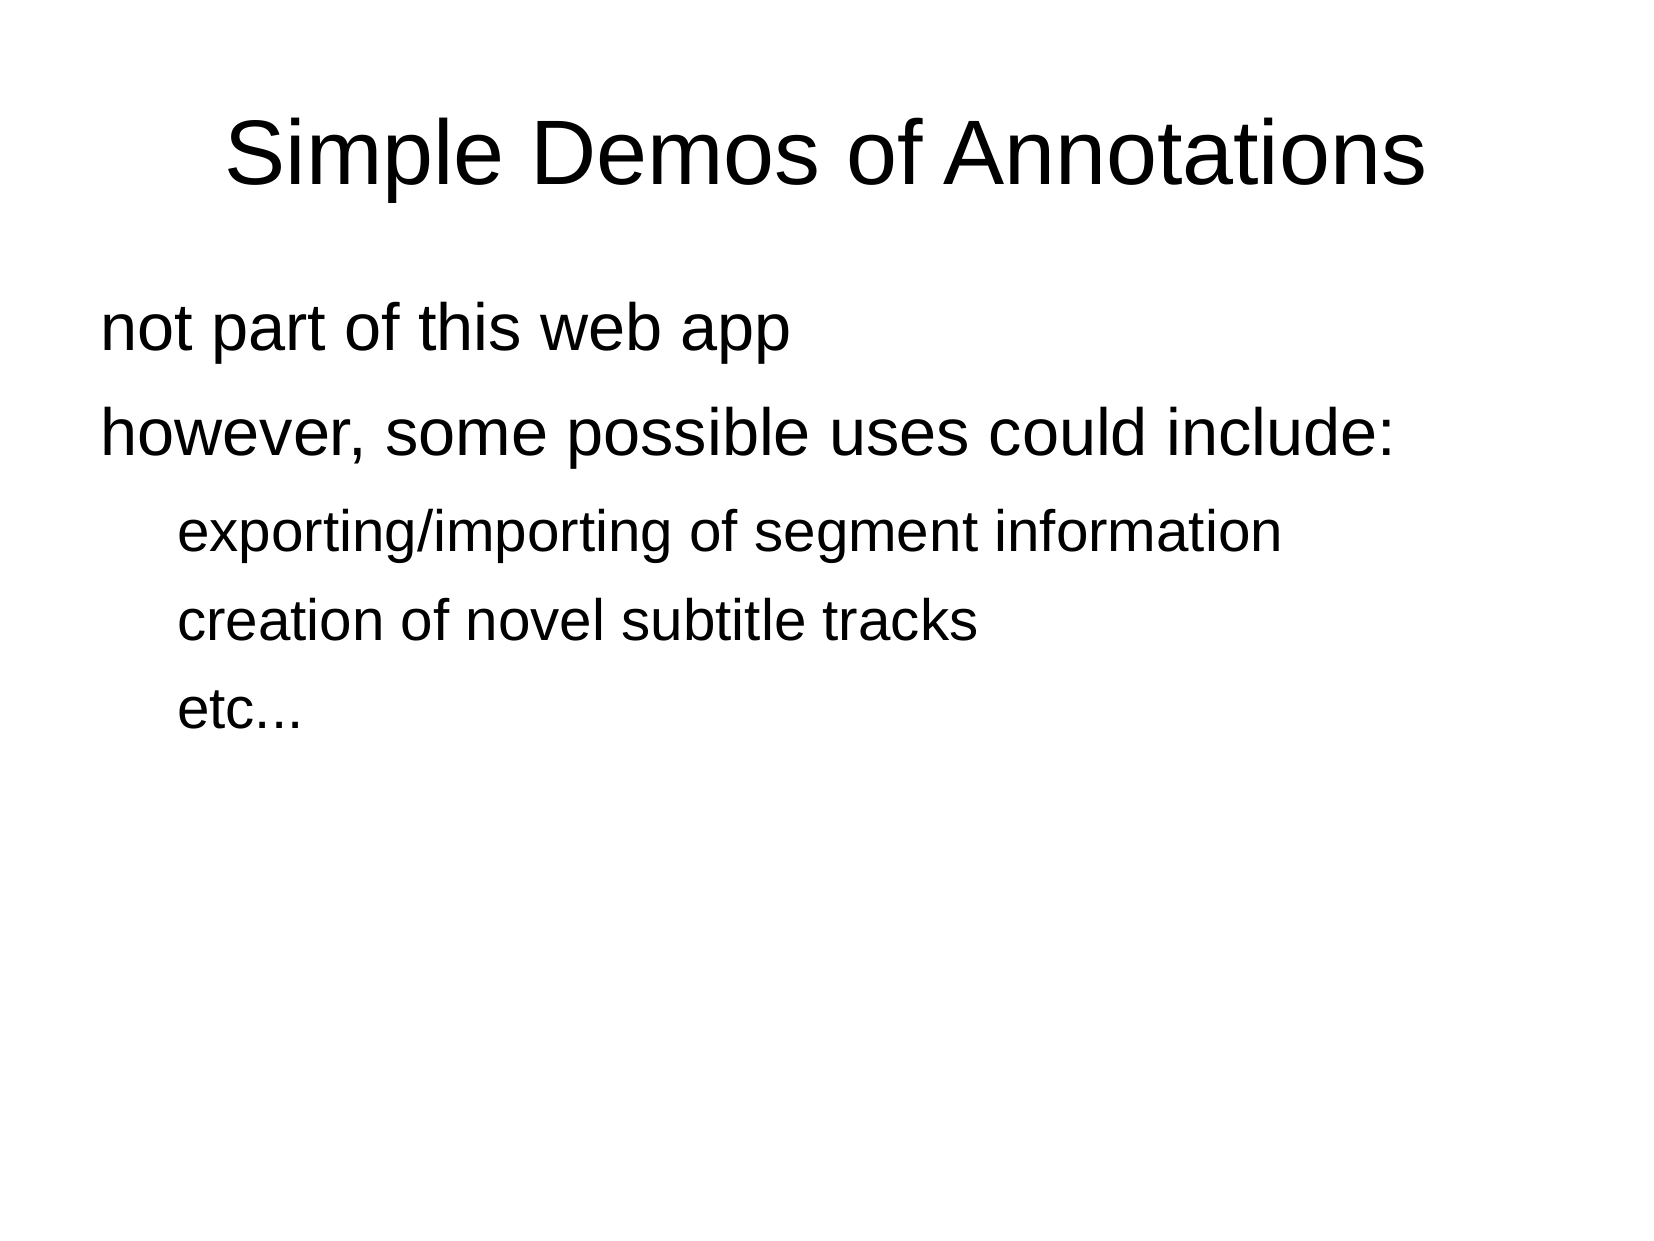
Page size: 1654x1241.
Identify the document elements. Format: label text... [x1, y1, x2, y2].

title Simple Demos of Annotations [82, 56, 1571, 250]
list not part of this web app however, some possible uses could include: exporting/importing of segment information creation of novel subtitle tracks etc... [82, 290, 1571, 1094]
